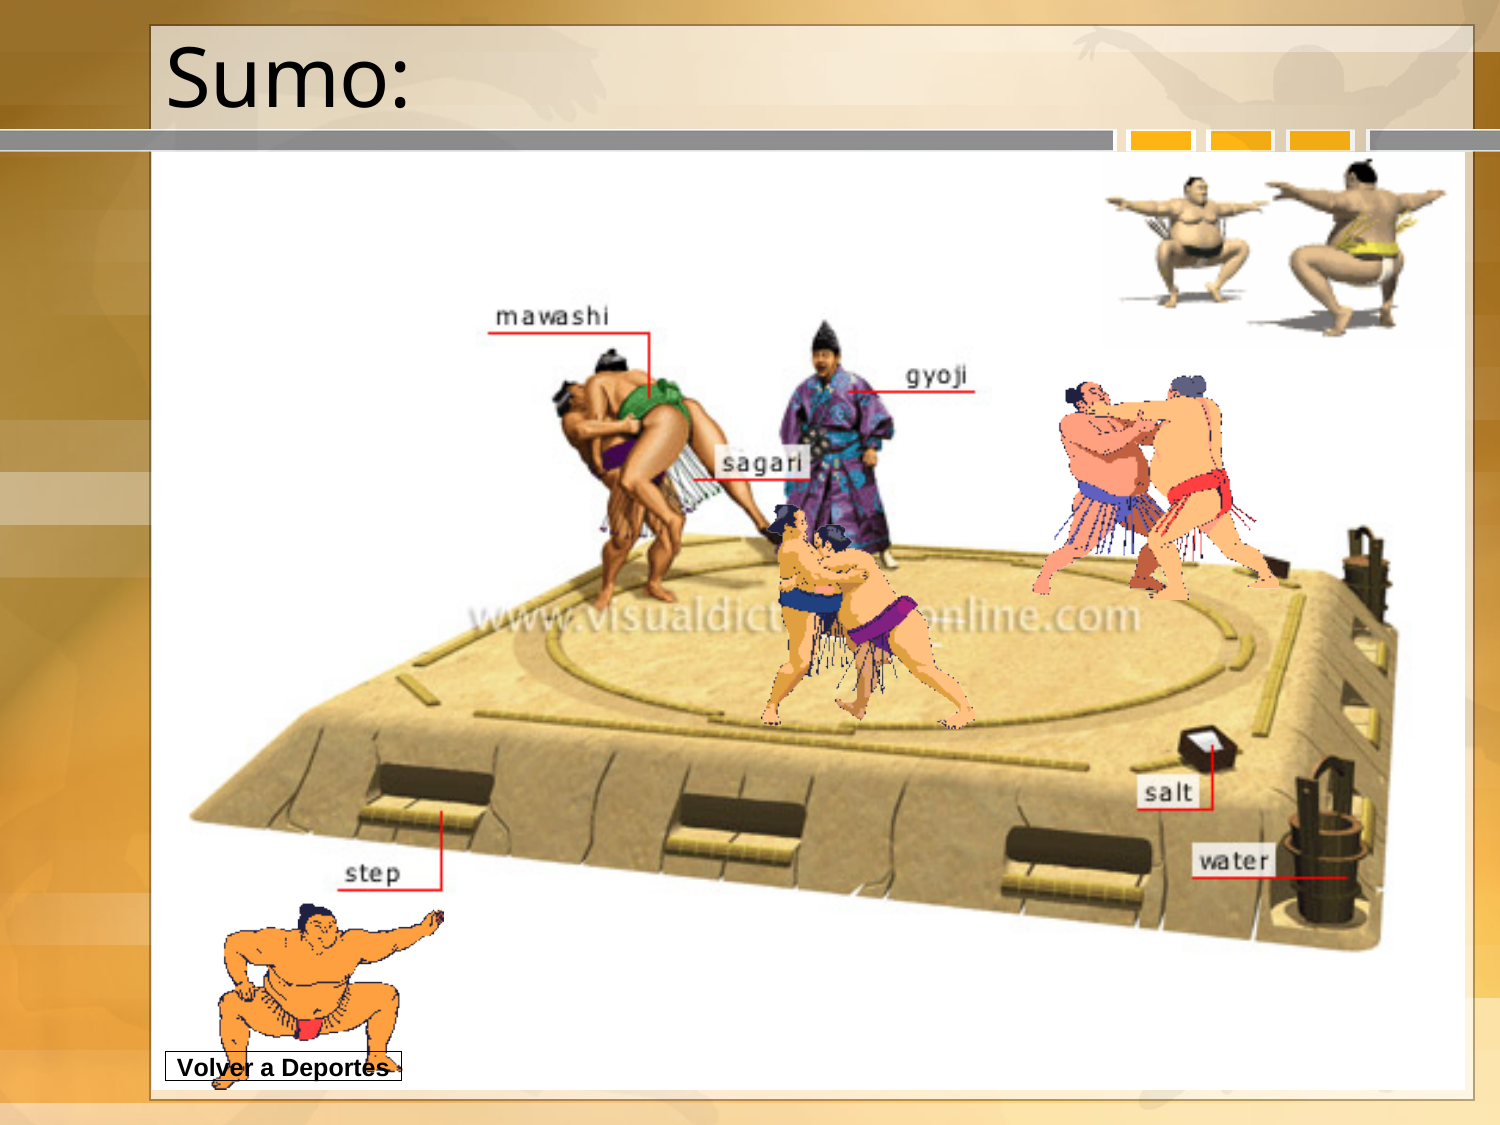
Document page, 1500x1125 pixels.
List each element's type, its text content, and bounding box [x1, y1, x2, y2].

title Sumo: [149, 0, 1463, 151]
picture [0, 0, 1500, 1125]
text_box Volver a Deportes [165, 1051, 402, 1081]
